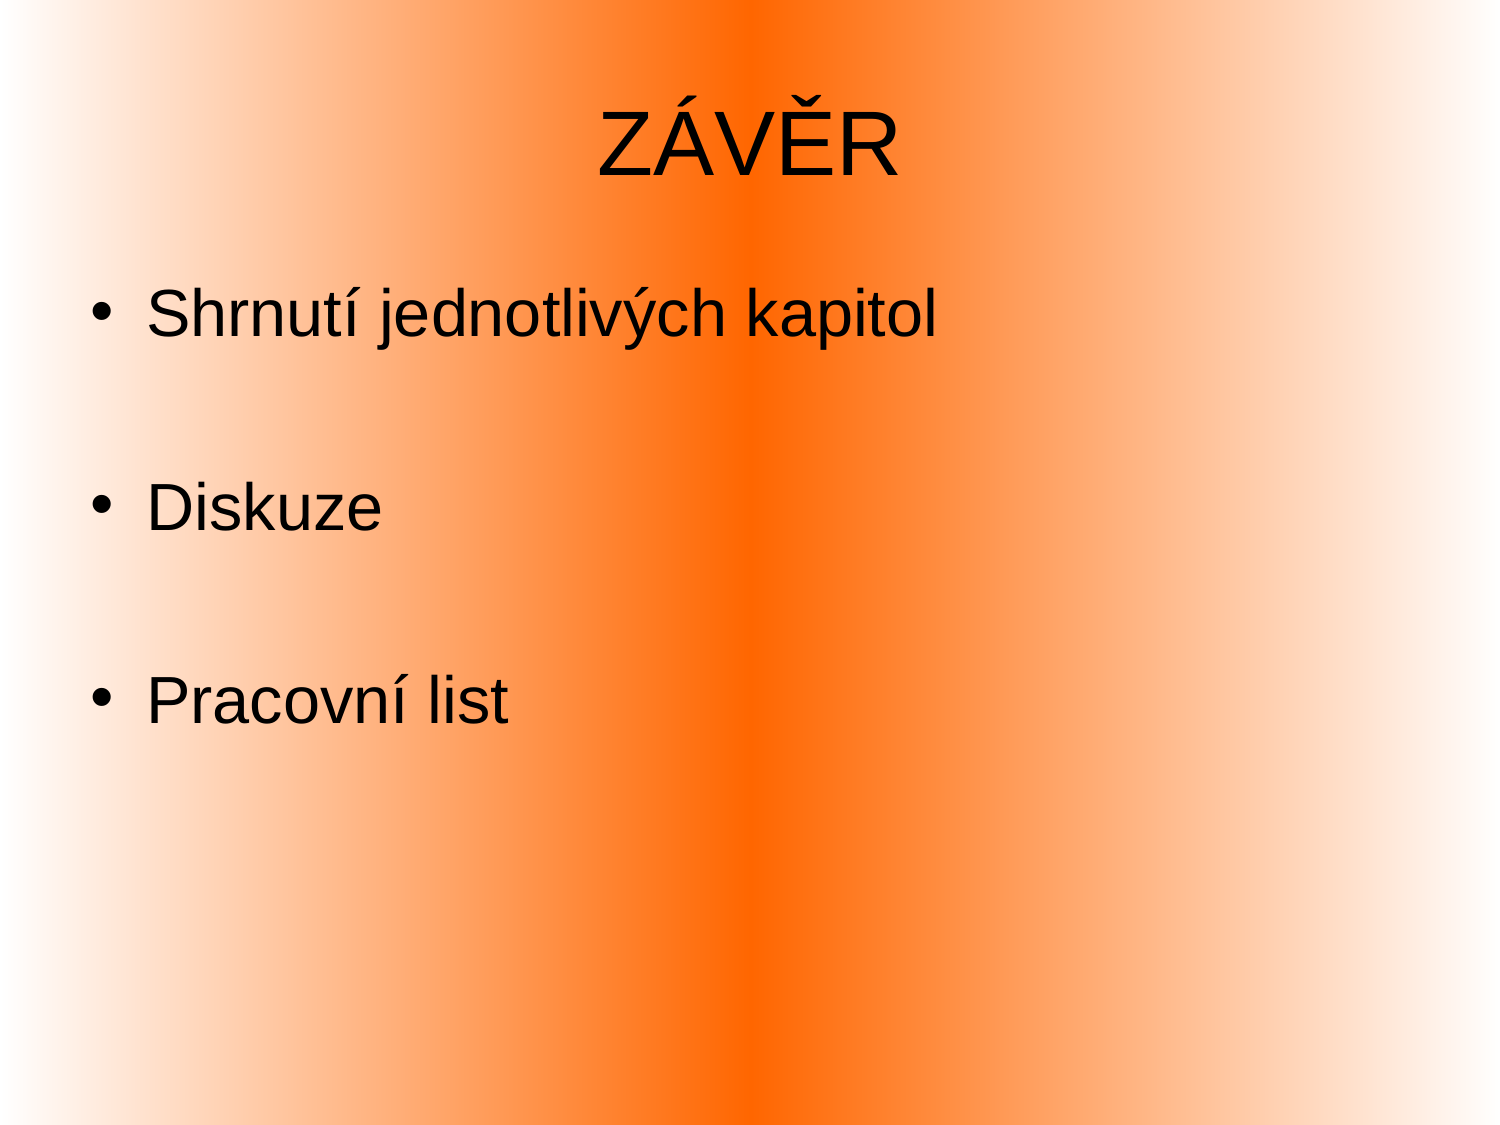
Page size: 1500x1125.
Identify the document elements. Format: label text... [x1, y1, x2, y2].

title ZÁVĚR [75, 45, 1426, 233]
list Shrnutí jednotlivých kapitol Diskuze Pracovní list [75, 262, 1426, 1006]
